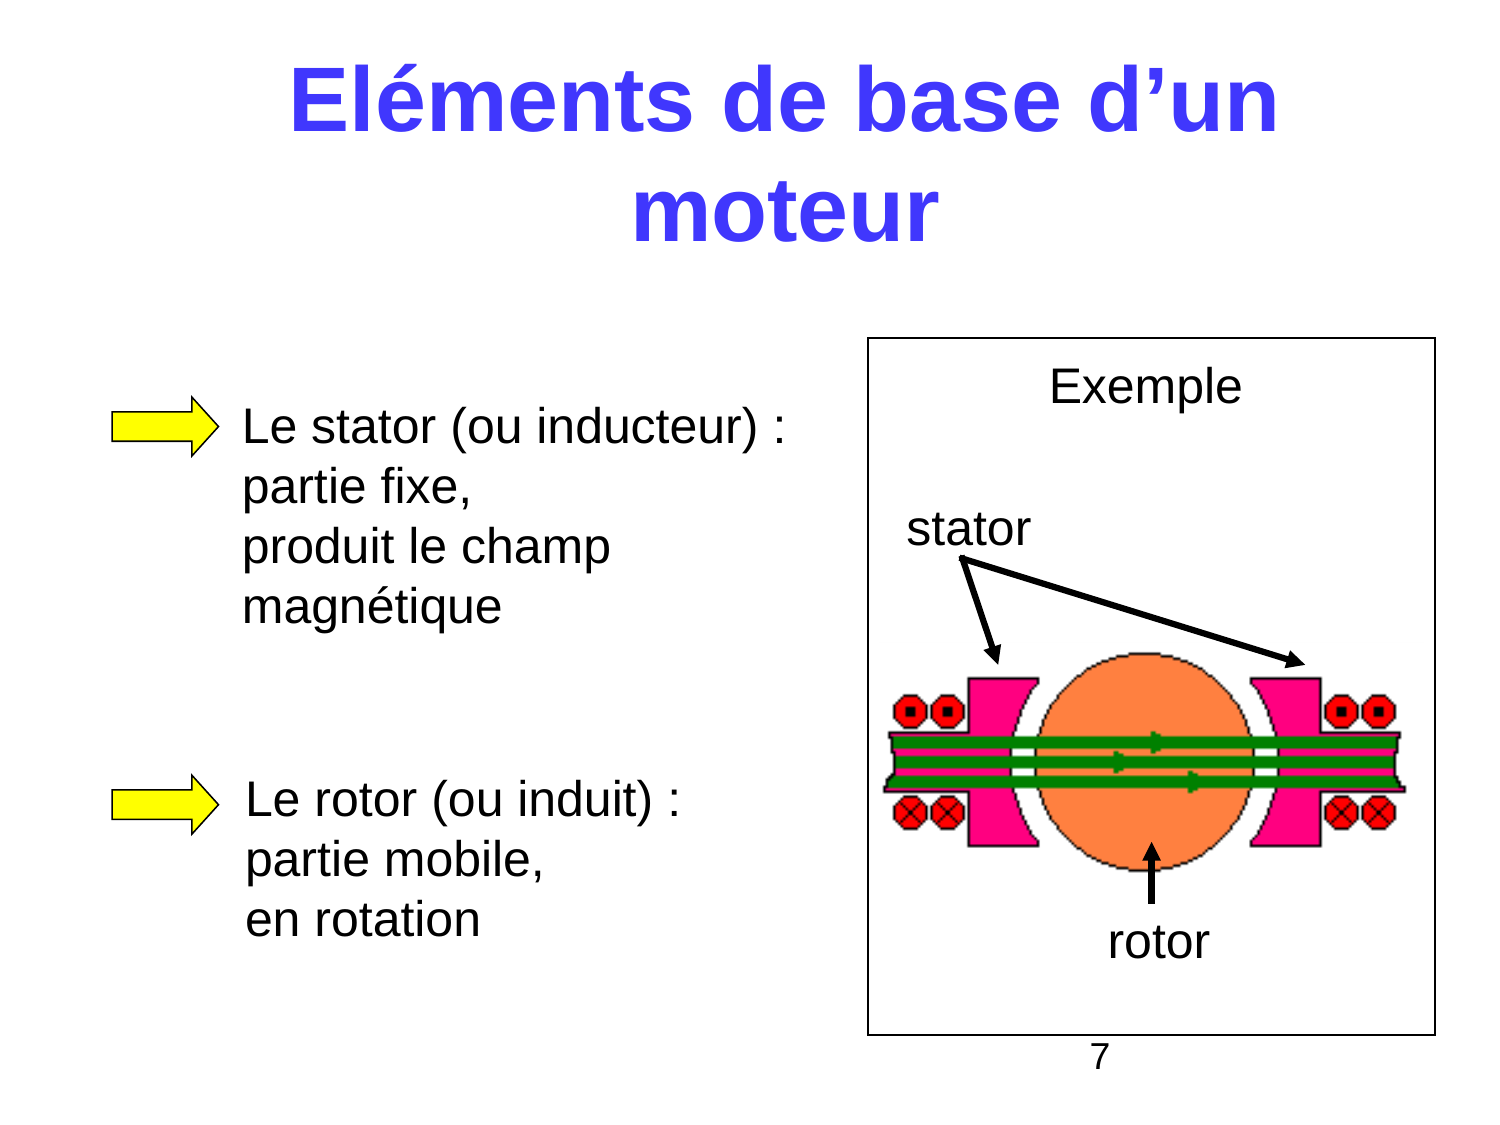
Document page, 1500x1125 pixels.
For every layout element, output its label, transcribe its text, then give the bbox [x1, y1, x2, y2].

text_box Eléments de base d’un moteur [110, 55, 1461, 244]
text_box Le rotor (ou induit) : partie mobile, en rotation [230, 759, 711, 955]
text_box rotor [1092, 901, 1226, 977]
text_box stator [891, 487, 1047, 564]
text_box [112, 397, 219, 456]
chart [879, 641, 1424, 912]
text_box Le stator (ou inducteur) : partie fixe, produit le champ magnétique [227, 385, 817, 641]
text_box [112, 775, 219, 835]
text_box Exemple [1033, 345, 1258, 422]
